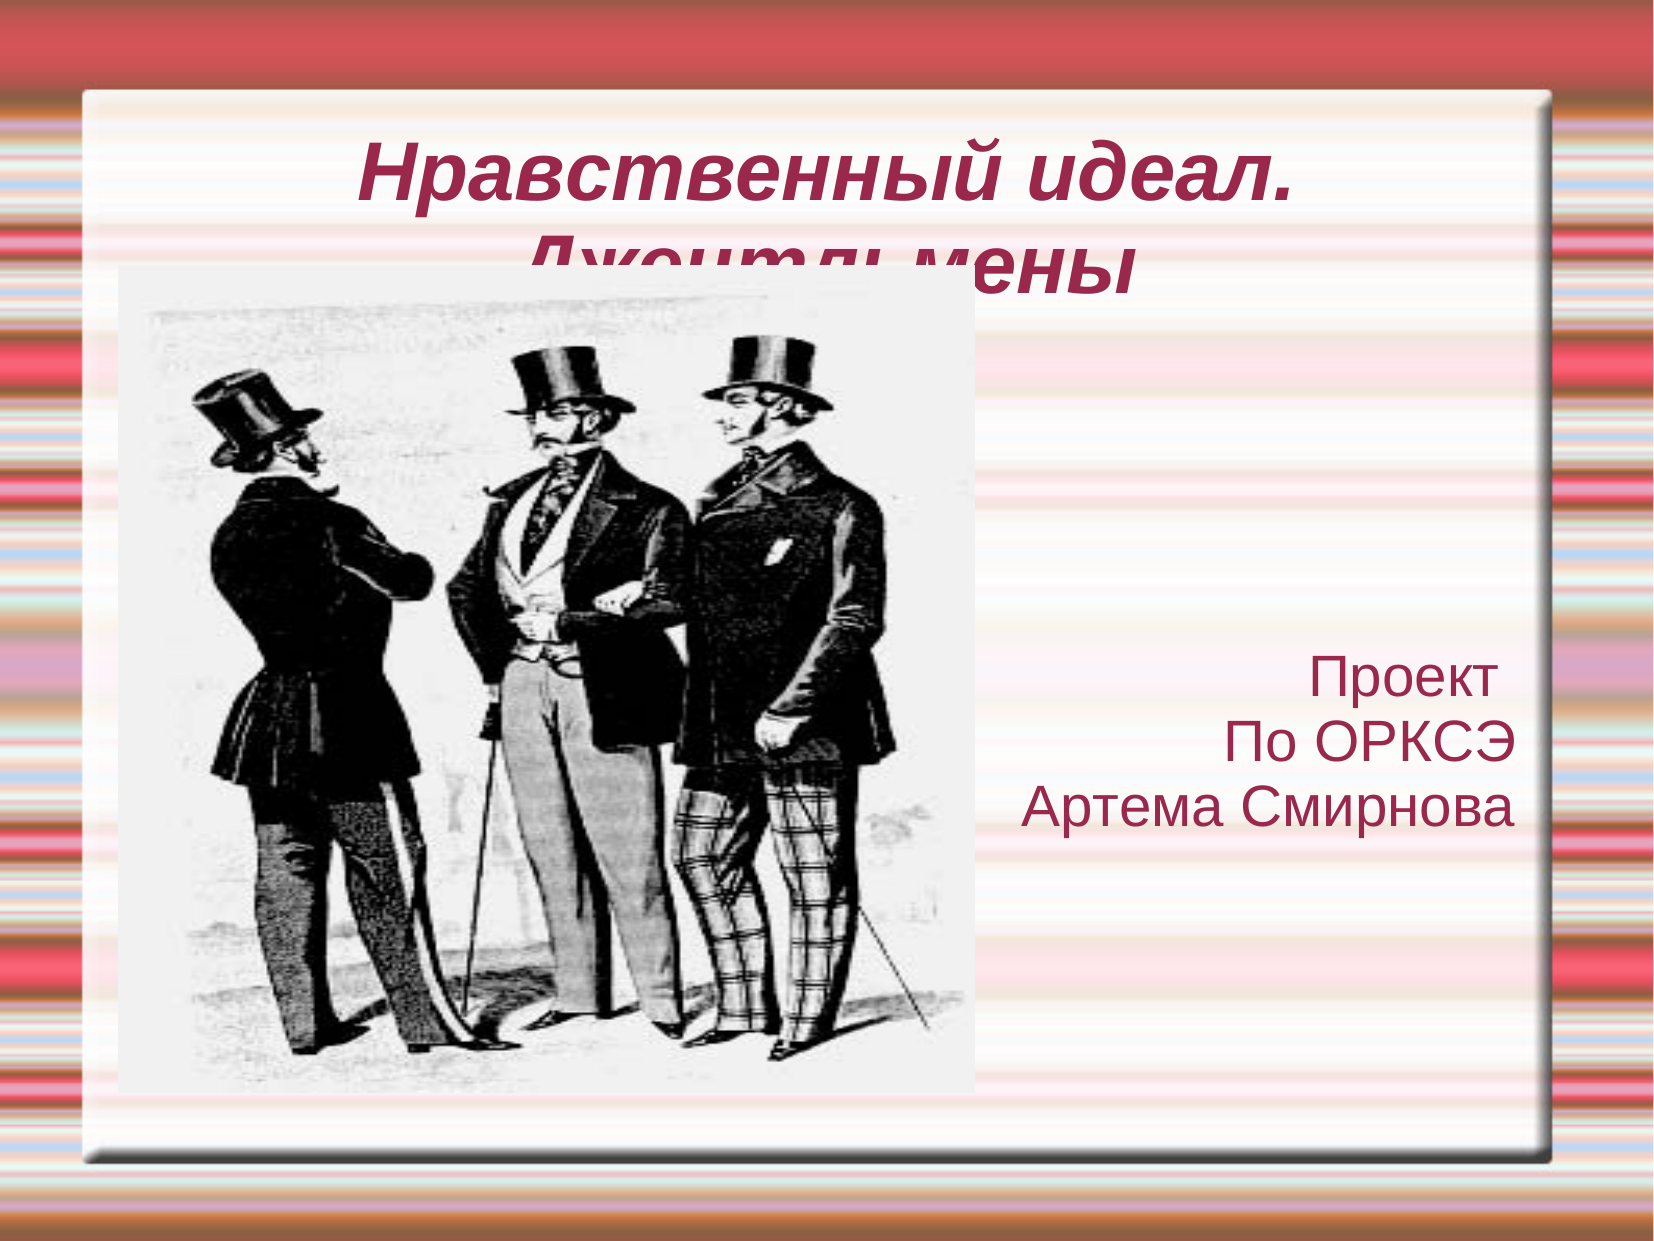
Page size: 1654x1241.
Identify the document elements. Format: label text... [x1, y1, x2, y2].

title Нравственный идеал. Джентльмены [121, 114, 1534, 322]
picture [0, 0, 1654, 1241]
subtitle Проект По ОРКСЭ Артема Смирнова [134, 350, 1516, 1133]
